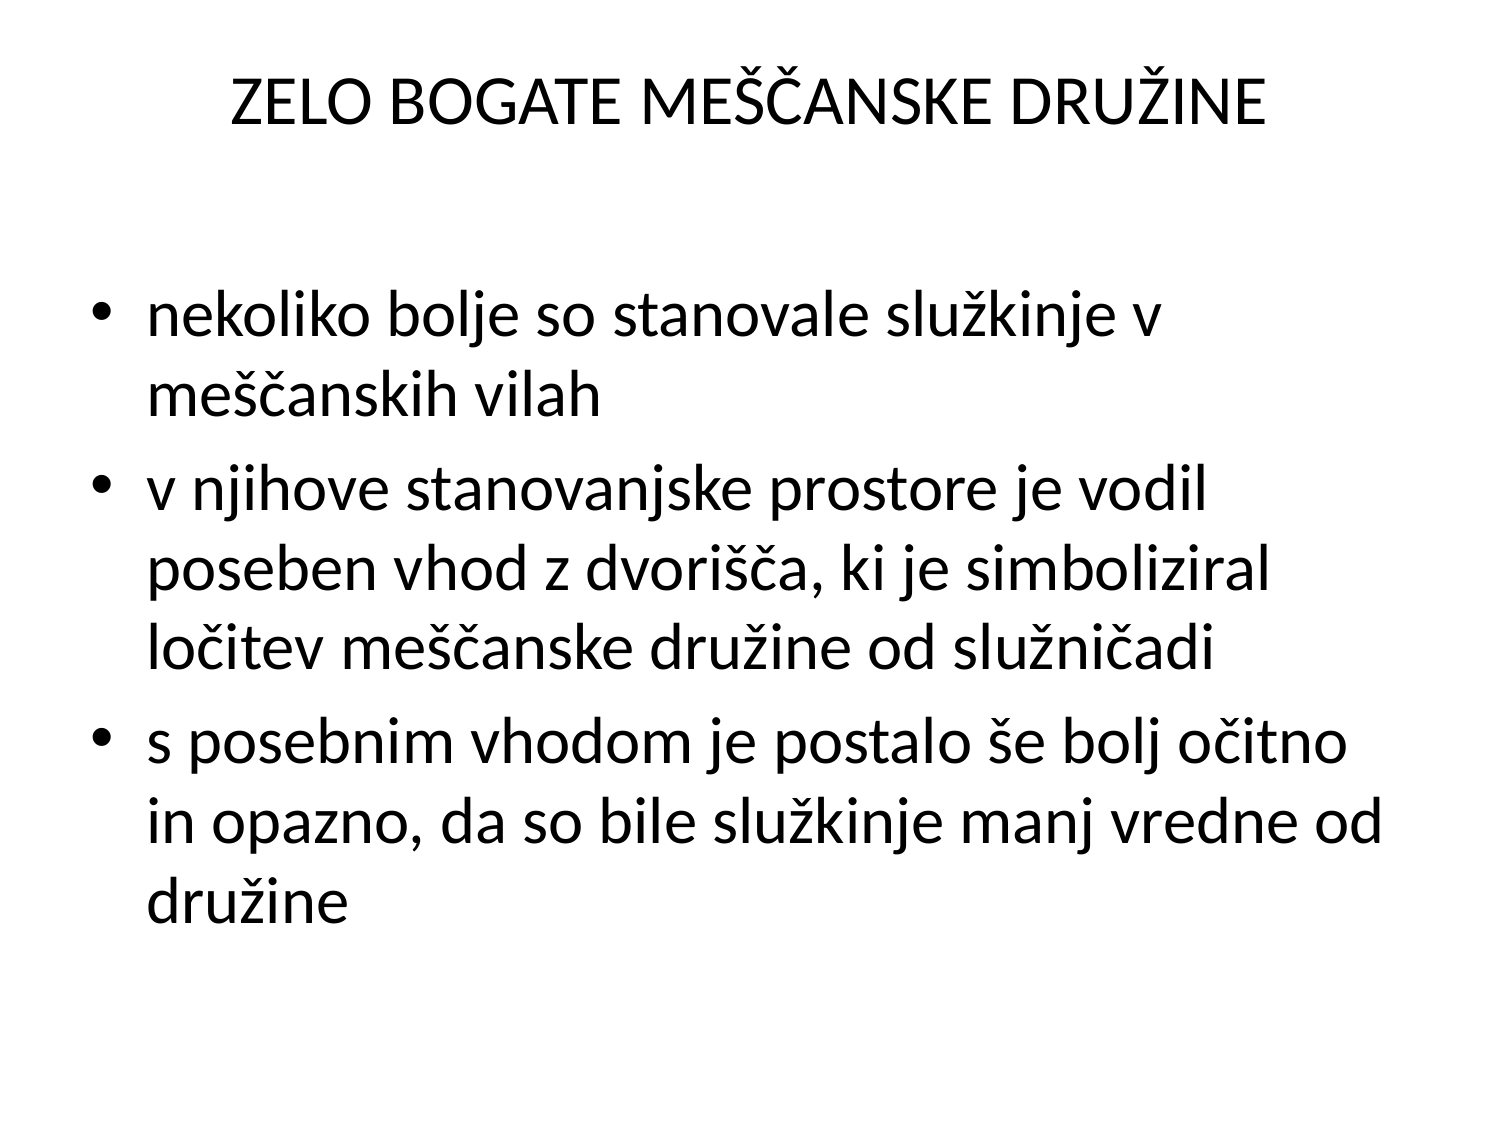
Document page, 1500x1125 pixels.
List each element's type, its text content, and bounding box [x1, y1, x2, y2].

list nekoliko bolje so stanovale služkinje v meščanskih vilah v njihove stanovanjske prostore je vodil poseben vhod z dvorišča, ki je simboliziral ločitev meščanske družine od služničadi s posebnim vhodom je postalo še bolj očitno in opazno, da so bile služkinje manj vredne od družine [75, 262, 1425, 1005]
title ZELO BOGATE MEŠČANSKE DRUŽINE [75, 45, 1425, 233]
